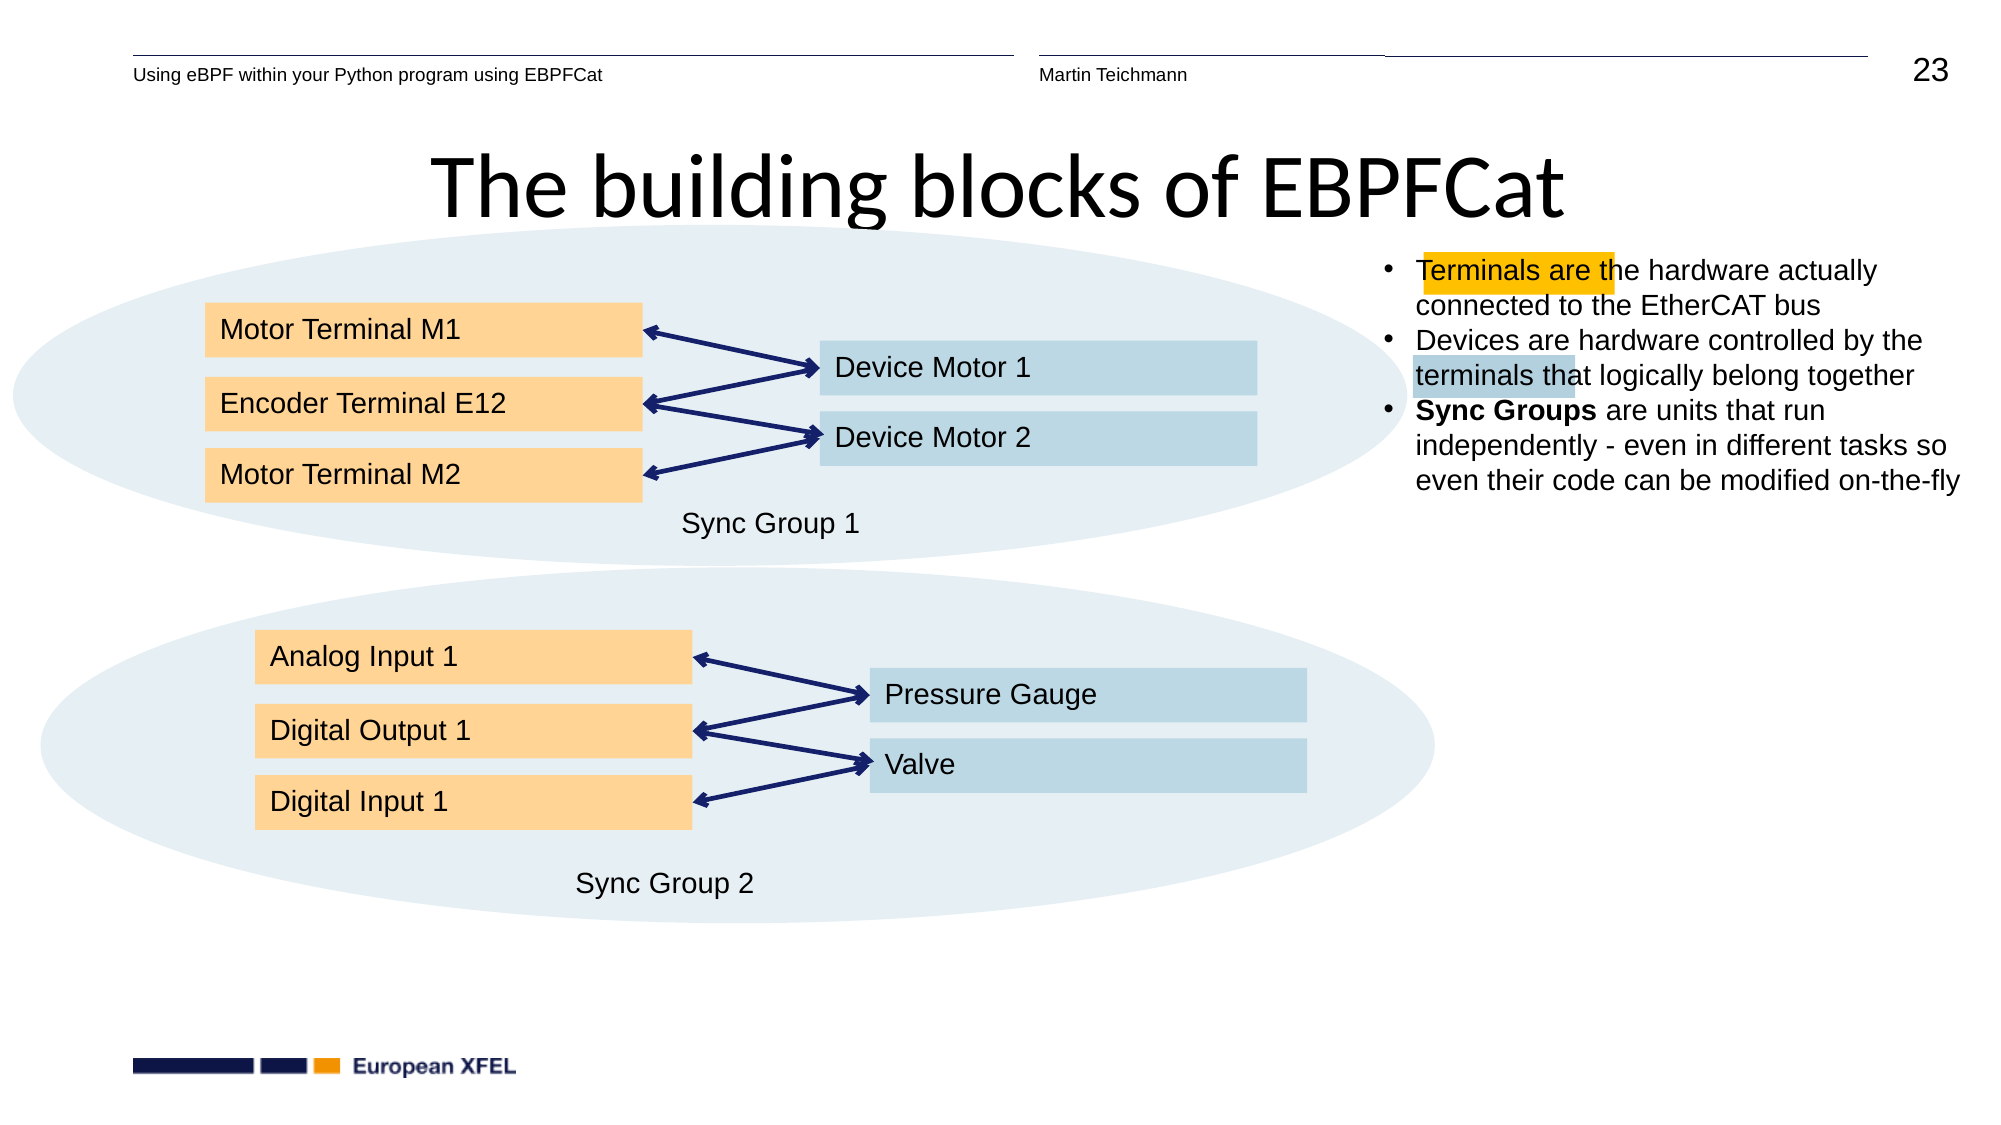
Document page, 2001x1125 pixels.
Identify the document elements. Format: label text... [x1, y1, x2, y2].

text_box Pressure Gauge [869, 667, 1308, 723]
text_box Device Motor 1 [819, 340, 1258, 396]
text_box Digital Output 1 [255, 703, 693, 759]
text_box Sync Group 2 [560, 856, 1067, 907]
text_box Digital Input 1 [255, 775, 693, 830]
text_box Motor Terminal M1 [205, 302, 643, 358]
text_box Valve [869, 738, 1308, 793]
text_box Sync Group 1 [666, 497, 1173, 548]
text_box Motor Terminal M2 [205, 448, 643, 503]
text_box Terminals are the hardware actually connected to the EtherCAT bus Devices are hardware controlled by the terminals that logically belong together Sync Groups are units that run independently - even in different tasks so even their code can be modified on-the-fly [1368, 243, 2000, 539]
text_box Device Motor 2 [819, 411, 1258, 466]
title The building blocks of EBPFCat [133, 116, 1866, 244]
text_box Encoder Terminal E12 [205, 376, 643, 432]
text_box [40, 567, 1435, 924]
picture [133, 1058, 516, 1078]
text_box Analog Input 1 [255, 629, 693, 685]
text_box [12, 224, 1368, 566]
